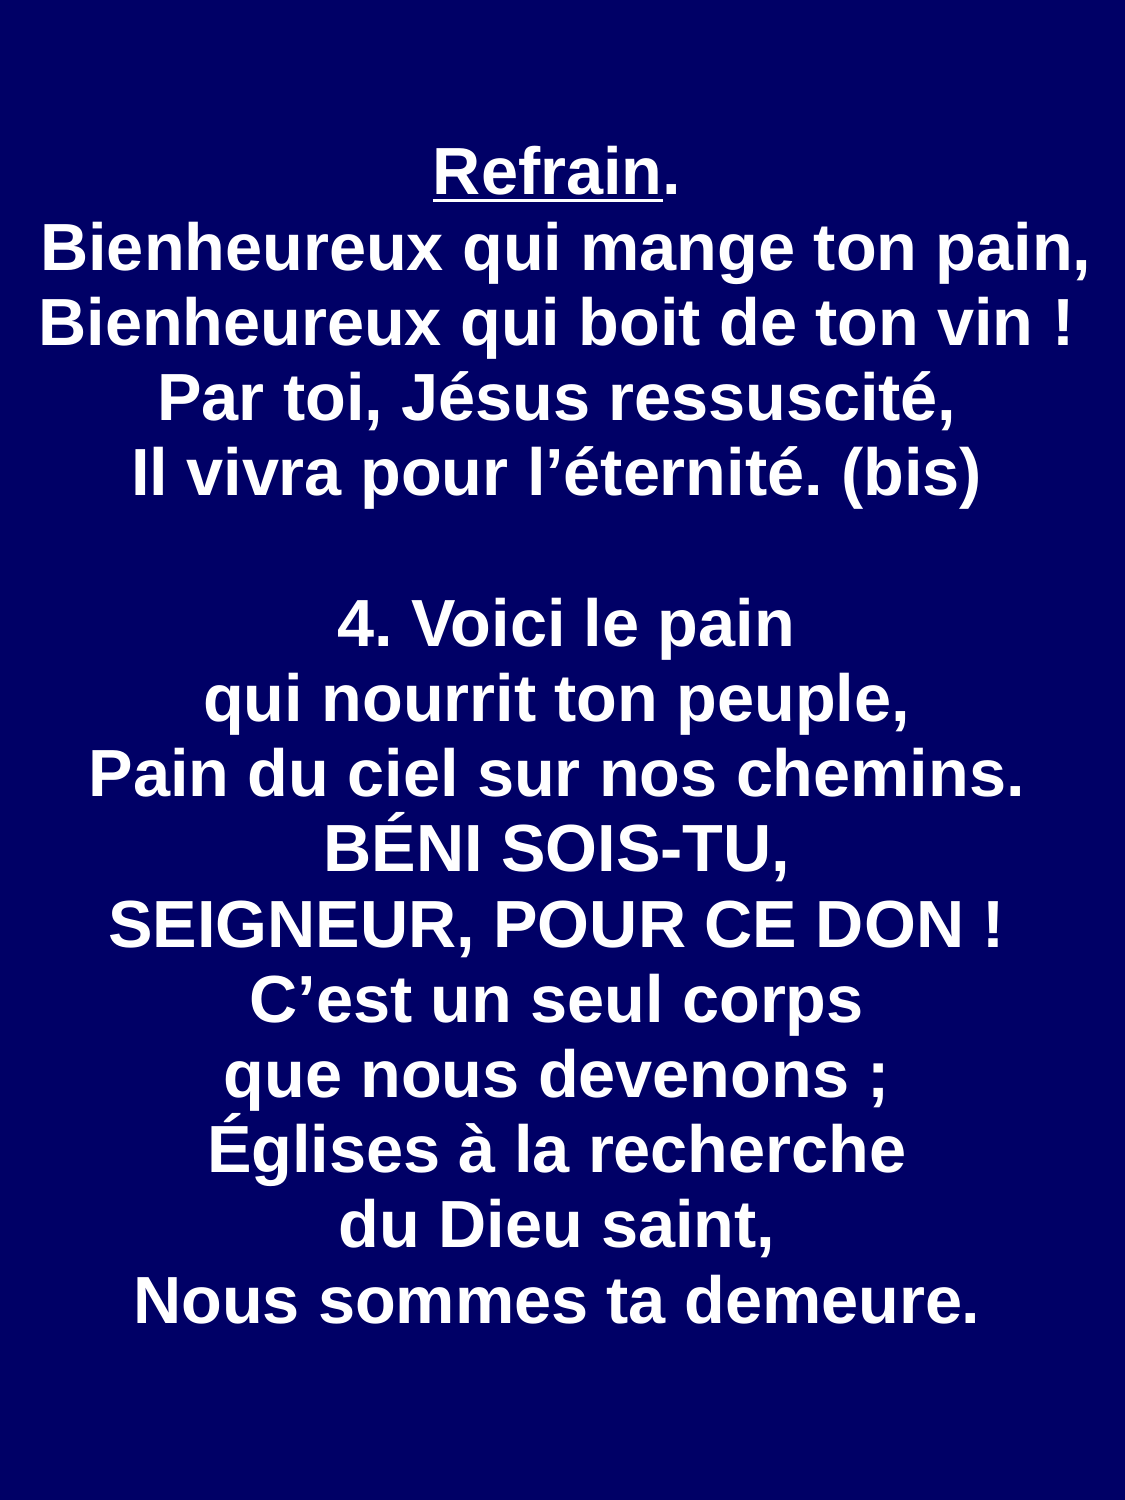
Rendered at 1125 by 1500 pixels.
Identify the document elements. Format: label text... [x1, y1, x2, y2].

text_box Refrain. Bienheureux qui mange ton pain, Bienheureux qui boit de ton vin ! Par toi, Jésus ressuscité, Il vivra pour l’éternité. (bis) 4. Voici le pain qui nourrit ton peuple, Pain du ciel sur nos chemins. BÉNI SOIS-TU, SEIGNEUR, POUR CE DON ! C’est un seul corps que nous devenons ; Églises à la recherche du Dieu saint, Nous sommes ta demeure. [21, 58, 1093, 1338]
